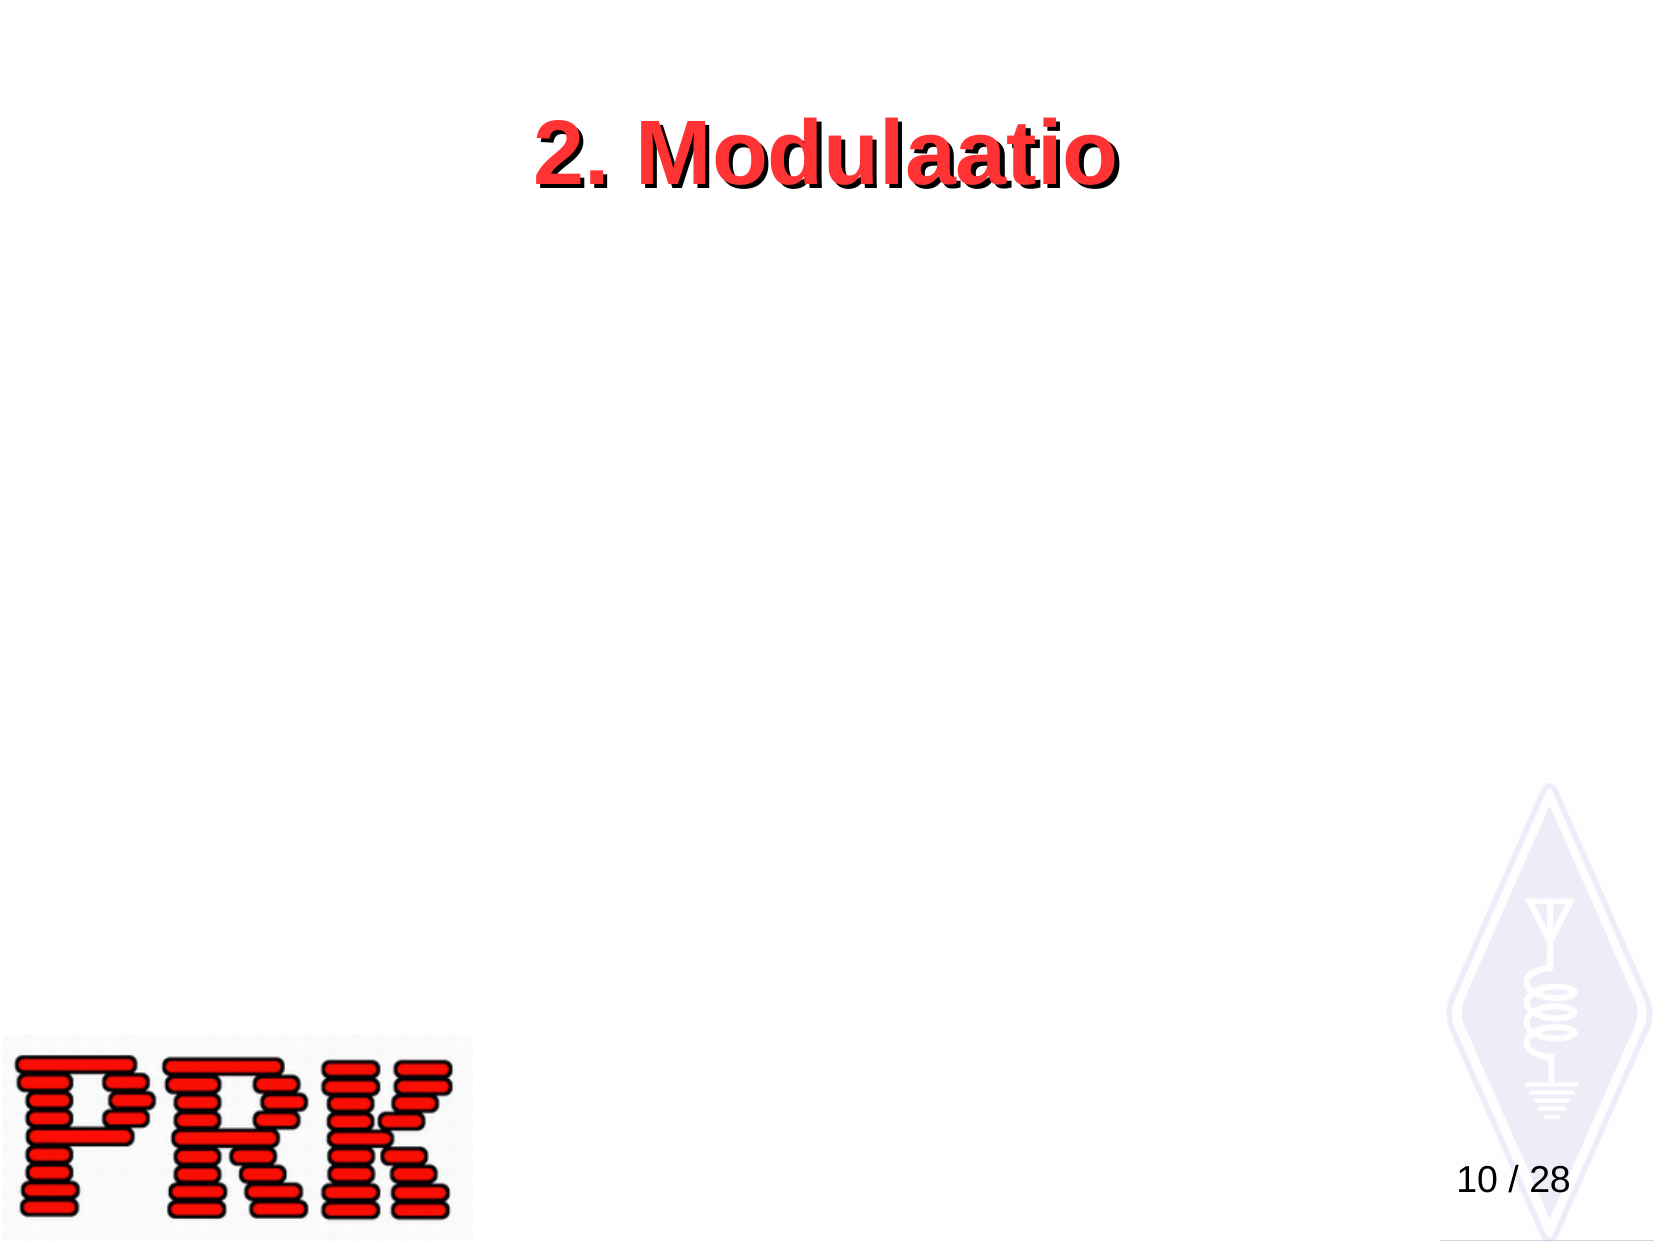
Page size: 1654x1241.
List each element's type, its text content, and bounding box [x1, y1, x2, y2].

picture [1440, 777, 1654, 1241]
picture [3, 1035, 473, 1241]
title 2. Modulaatio [82, 49, 1571, 257]
